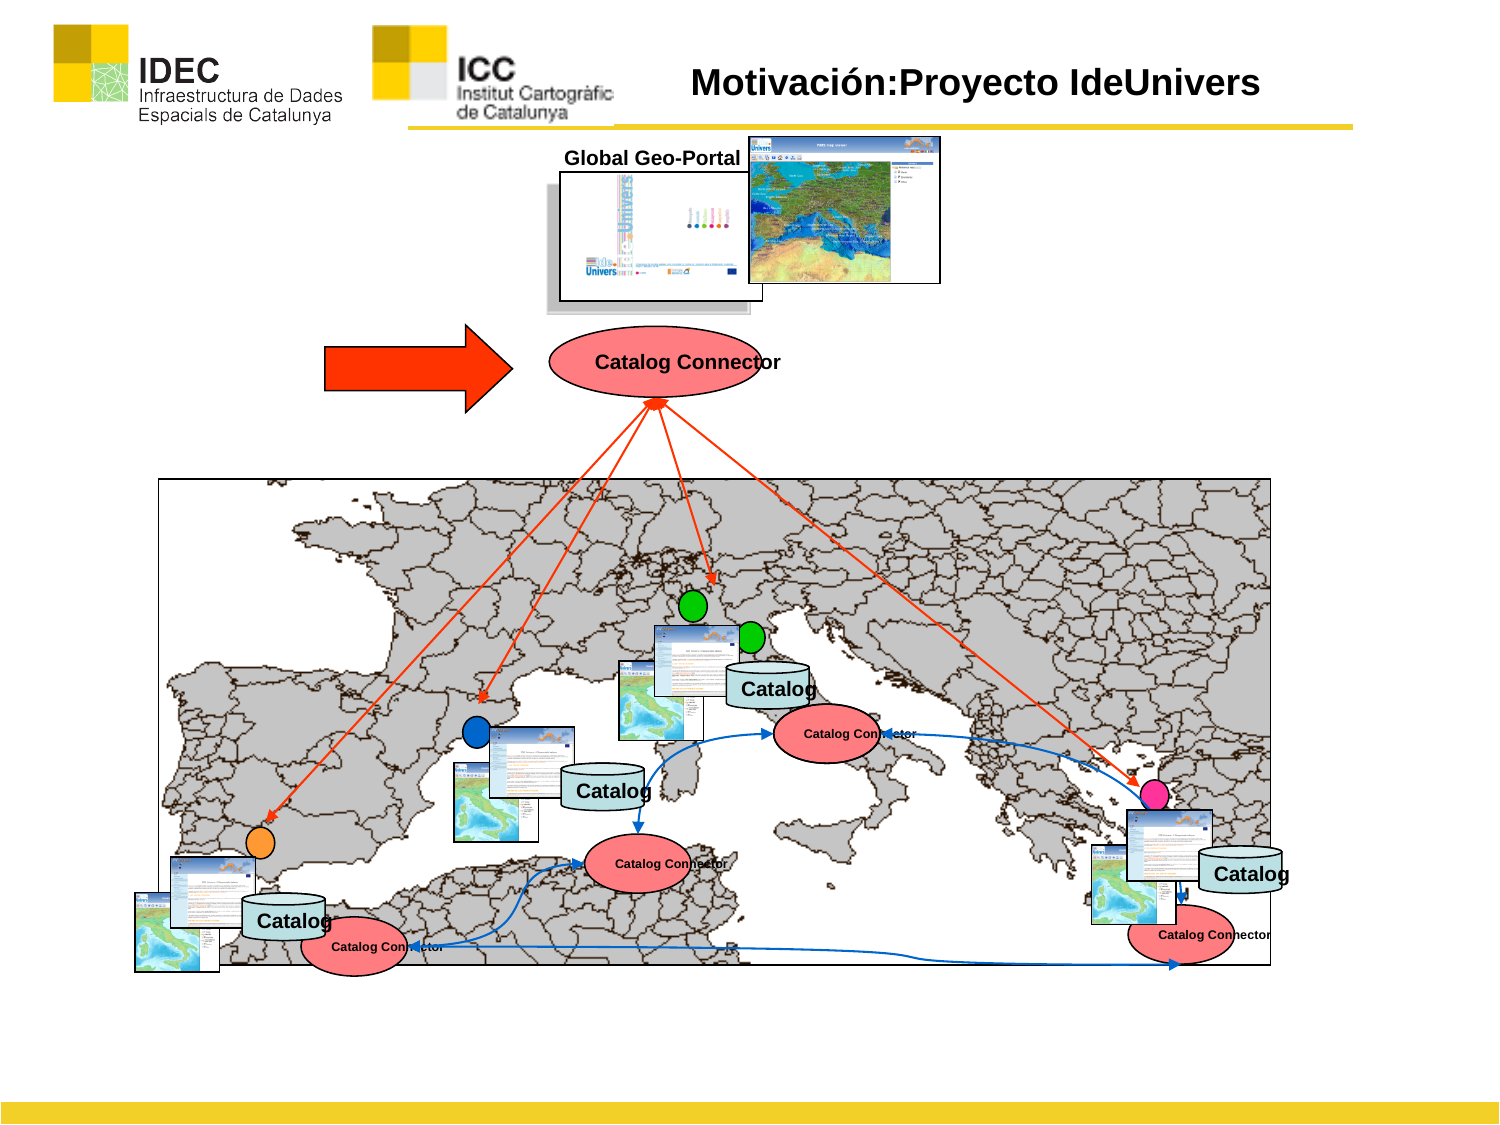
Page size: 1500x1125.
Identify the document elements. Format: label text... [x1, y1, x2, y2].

picture [704, 697, 795, 740]
picture [1127, 810, 1212, 881]
picture [490, 727, 574, 798]
picture [655, 626, 739, 696]
picture [159, 479, 1128, 945]
text_box [246, 827, 275, 859]
text_box [678, 590, 708, 623]
text_box Catalog [242, 900, 326, 941]
picture [1092, 846, 1176, 924]
text_box Catalog [726, 668, 810, 710]
picture [750, 137, 940, 283]
picture [171, 857, 255, 928]
text_box [0, 1101, 1500, 1125]
text_box Motivación:Proyecto IdeUnivers [675, 49, 1287, 111]
text_box Catalog Connector [301, 916, 408, 977]
picture [372, 25, 614, 126]
text_box Catalog Connector [584, 834, 691, 894]
chart [53, 24, 343, 126]
text_box [462, 716, 491, 749]
text_box [324, 324, 513, 413]
picture [1182, 882, 1270, 965]
text_box Catalog Connector [549, 326, 762, 398]
text_box Global Geo-Portal [549, 137, 748, 178]
text_box Catalog [1198, 852, 1282, 894]
text_box [740, 621, 766, 654]
picture [454, 763, 538, 842]
picture [619, 661, 703, 740]
picture [761, 479, 1270, 847]
picture [398, 948, 1017, 965]
picture [220, 929, 311, 965]
text_box [1140, 779, 1169, 809]
text_box Catalog Connector [775, 705, 879, 762]
picture [135, 893, 219, 972]
text_box Catalog [561, 770, 645, 811]
text_box Catalog Connector [1128, 904, 1235, 965]
picture [458, 735, 1161, 963]
picture [560, 178, 762, 301]
